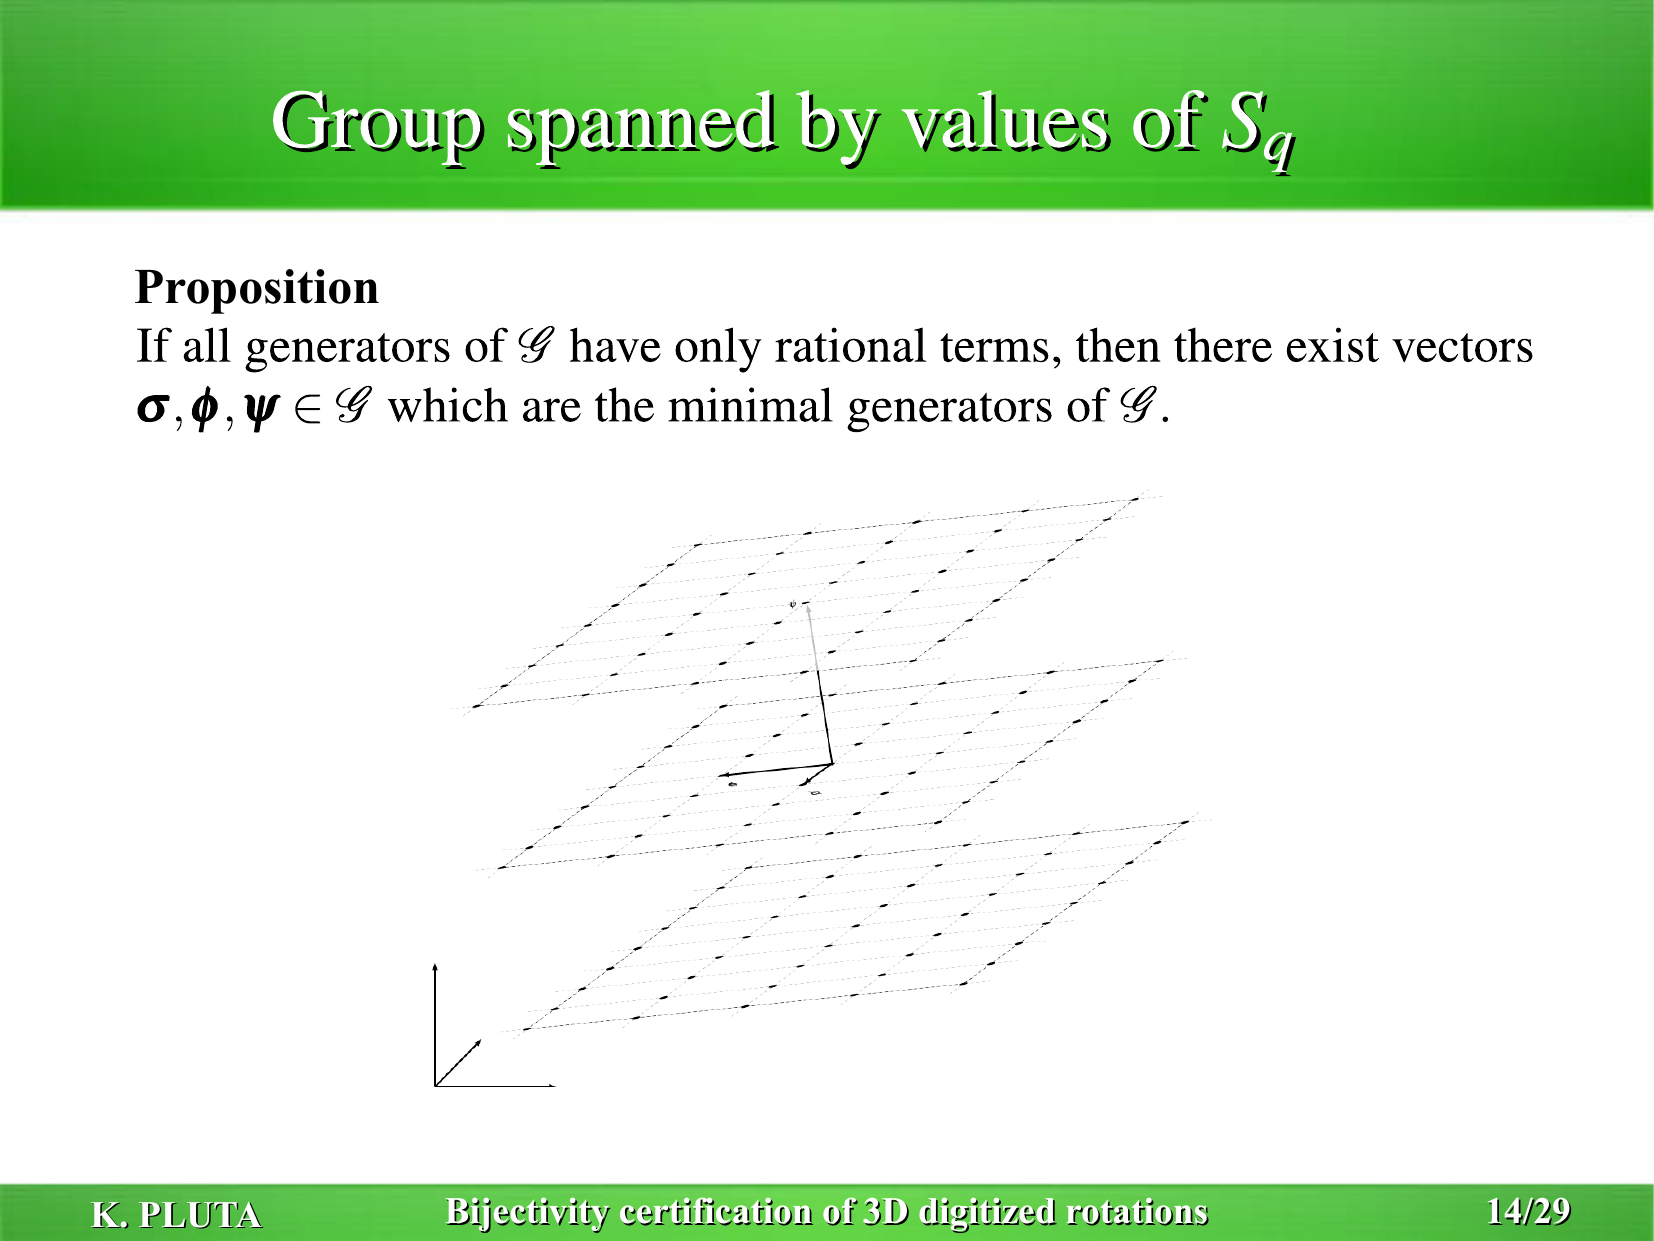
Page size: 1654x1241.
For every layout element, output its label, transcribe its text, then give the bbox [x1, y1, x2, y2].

text_box [270, 90, 1298, 177]
picture [0, 0, 1654, 1241]
text_box [133, 325, 1535, 434]
text_box Proposition [118, 251, 396, 322]
